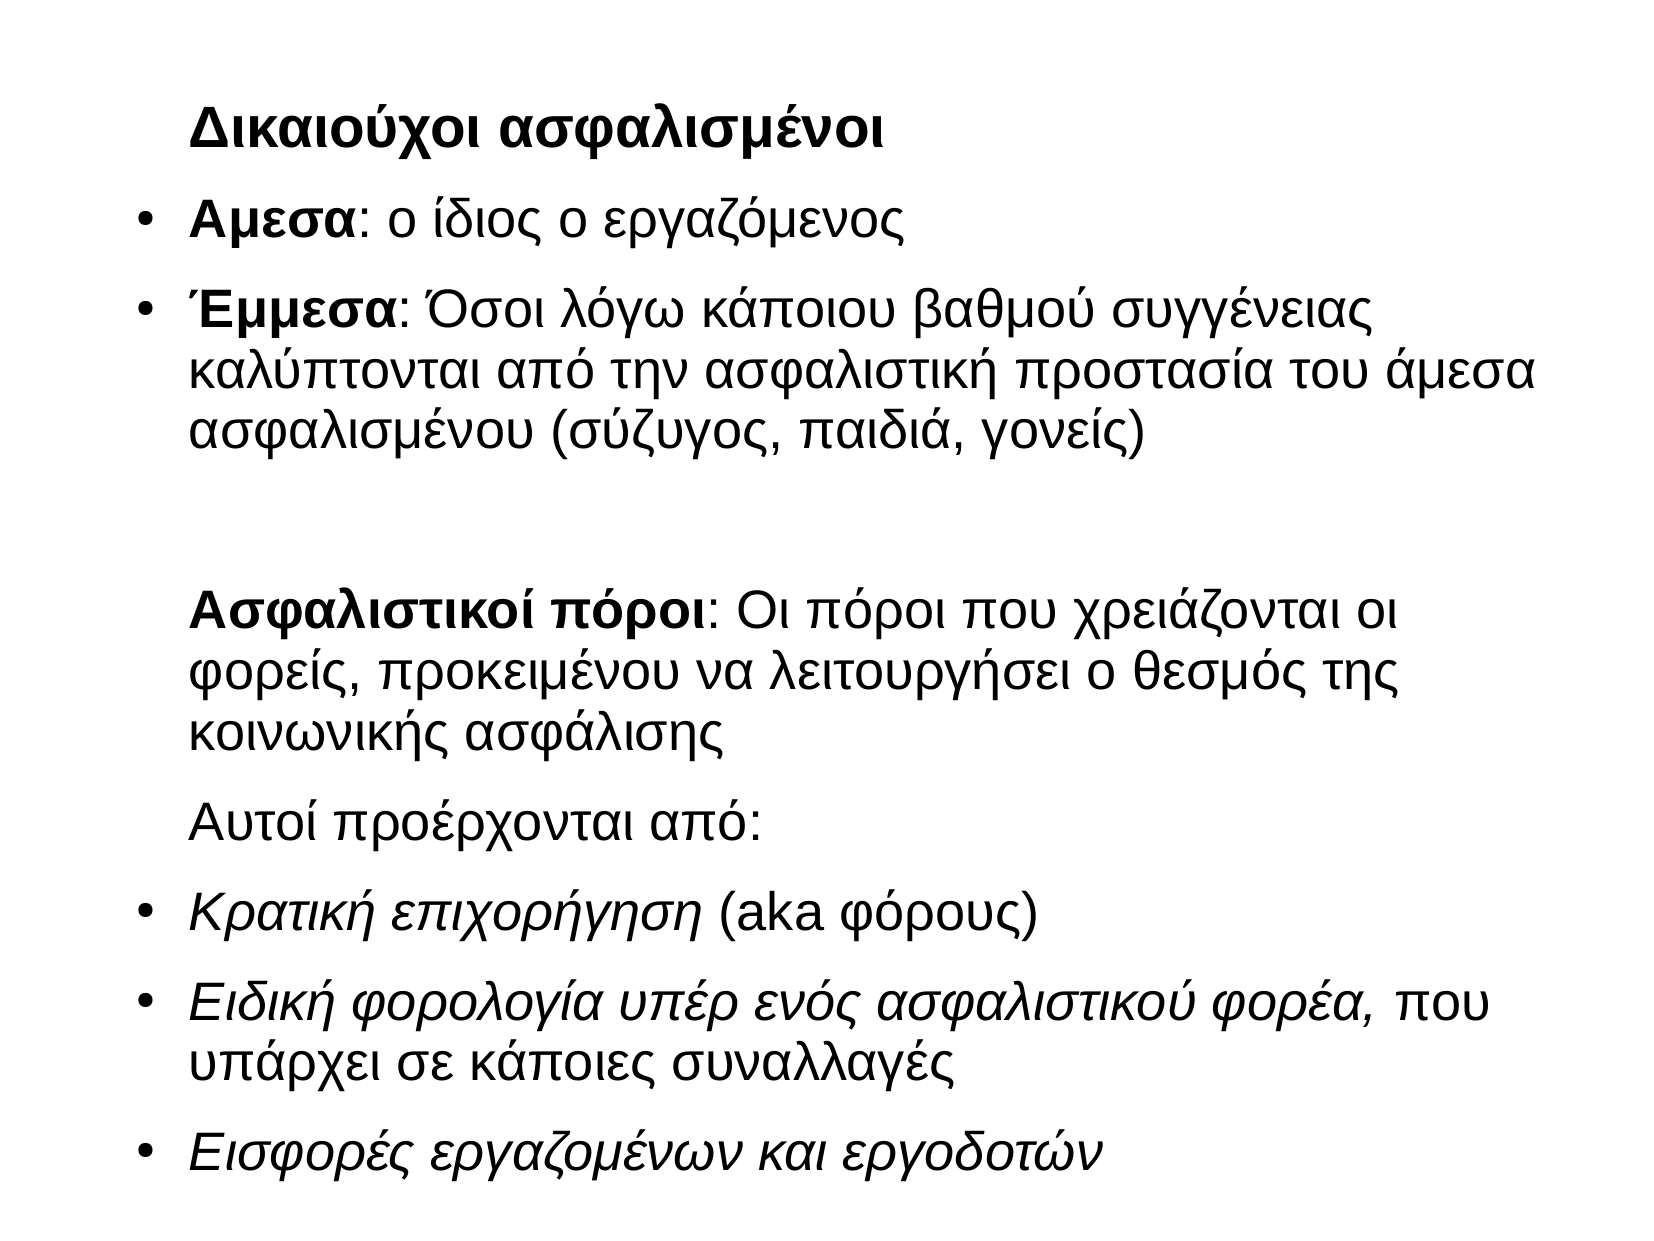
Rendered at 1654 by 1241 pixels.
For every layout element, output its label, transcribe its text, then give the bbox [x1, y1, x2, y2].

list Δικαιούχοι ασφαλισμένοι Αμεσα: o ίδιος ο εργαζόμενος Έμμεσα: Όσοι λόγω κάποιου βαθμού συγγένειας καλύπτονται από την ασφαλιστική προστασία του άμεσα ασφαλισμένου (σύζυγος, παιδιά, γονείς) Ασφαλιστικοί πόροι: Οι πόροι που χρειάζονται οι φορείς, προκειμένου να λειτουργήσει ο θεσμός της κοινωνικής ασφάλισης Αυτοί προέρχονται από: Κρατική επιχορήγηση (aka φόρους) Ειδική φορολογία υπέρ ενός ασφαλιστικού φορέα, που υπάρχει σε κάποιες συναλλαγές Εισφορές εργαζομένων και εργοδοτών [118, 94, 1560, 1241]
